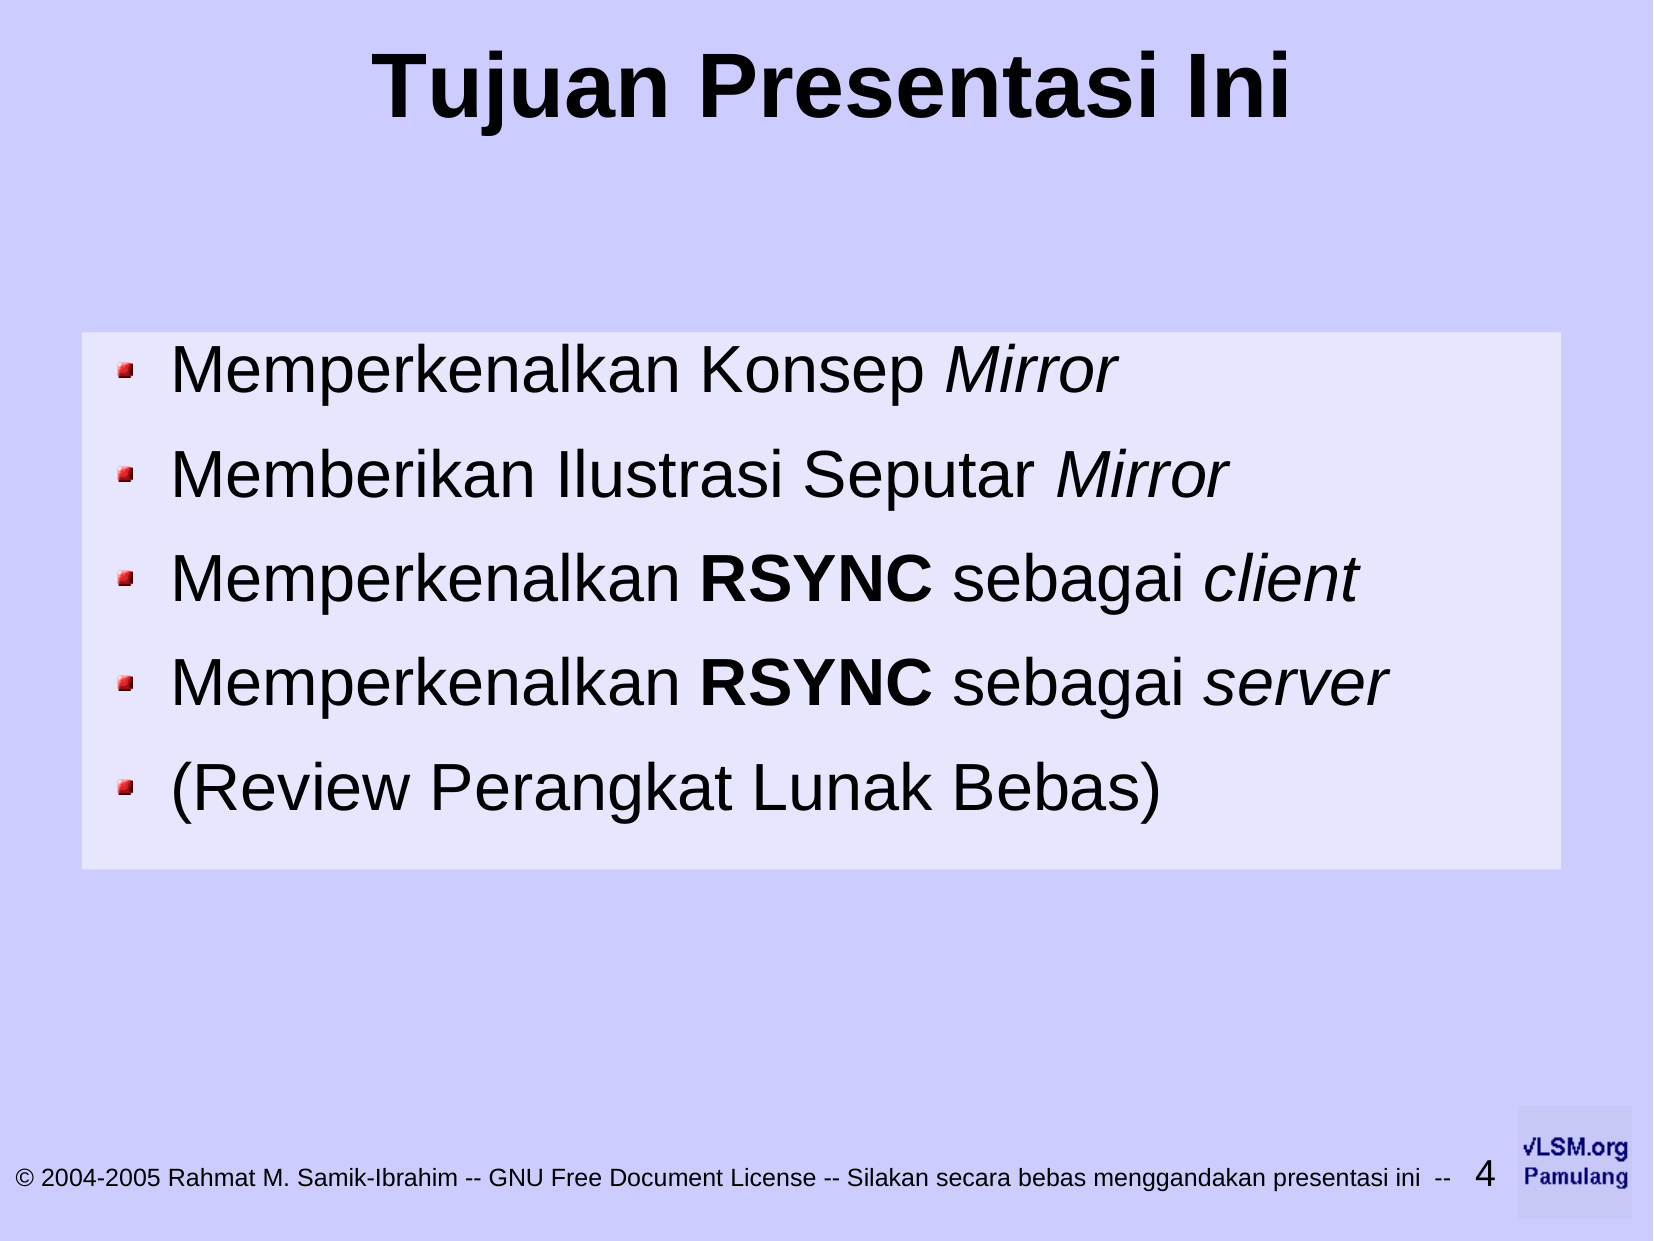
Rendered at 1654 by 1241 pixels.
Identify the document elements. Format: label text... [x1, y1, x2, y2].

title Tujuan Presentasi Ini [40, 31, 1625, 142]
picture [1518, 1106, 1632, 1219]
list Memperkenalkan Konsep Mirror Memberikan Ilustrasi Seputar Mirror Memperkenalkan RSYNC sebagai client Memperkenalkan RSYNC sebagai server (Review Perangkat Lunak Bebas) [81, 332, 1562, 870]
